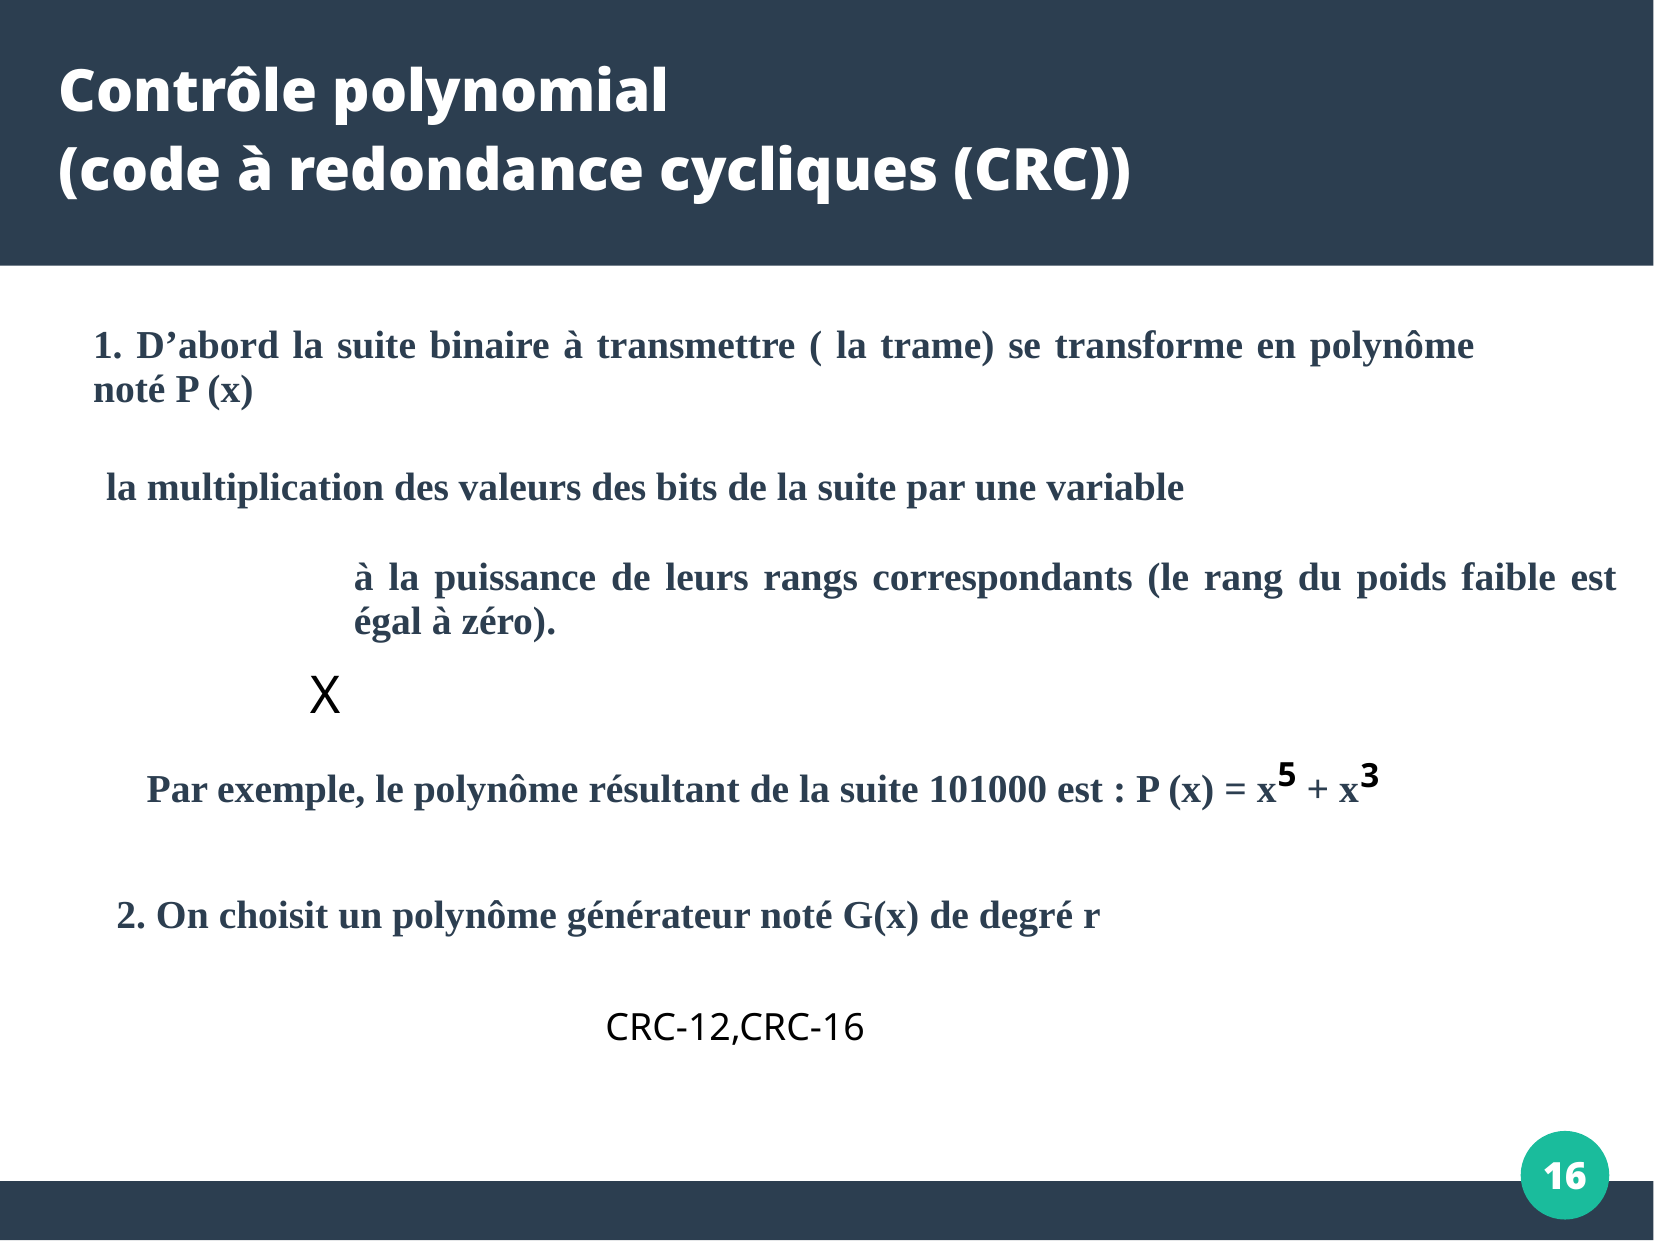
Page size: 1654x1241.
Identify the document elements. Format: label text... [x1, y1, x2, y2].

text_box la multiplication des valeurs des bits de la suite par une variable [106, 465, 1536, 509]
text_box X [295, 650, 351, 726]
text_box Par exemple, le polynôme résultant de la suite 101000 est : P (x) = x + x [131, 760, 1583, 863]
title Contrôle polynomial (code à redondance cycliques (CRC)) [59, 49, 1595, 207]
text_box 5 [1262, 744, 1312, 803]
text_box 3 [1345, 744, 1394, 803]
text_box à la puissance de leurs rangs correspondants (le rang du poids faible est égal à zéro). [353, 555, 1619, 643]
text_box 1. D’abord la suite binaire à transmettre ( la trame) se transforme en polynôme noté P (x) [93, 323, 1477, 411]
text_box 2. On choisit un polynôme générateur noté G(x) de degré r [101, 885, 1536, 988]
text_box CRC-12,CRC-16 [590, 992, 923, 1052]
